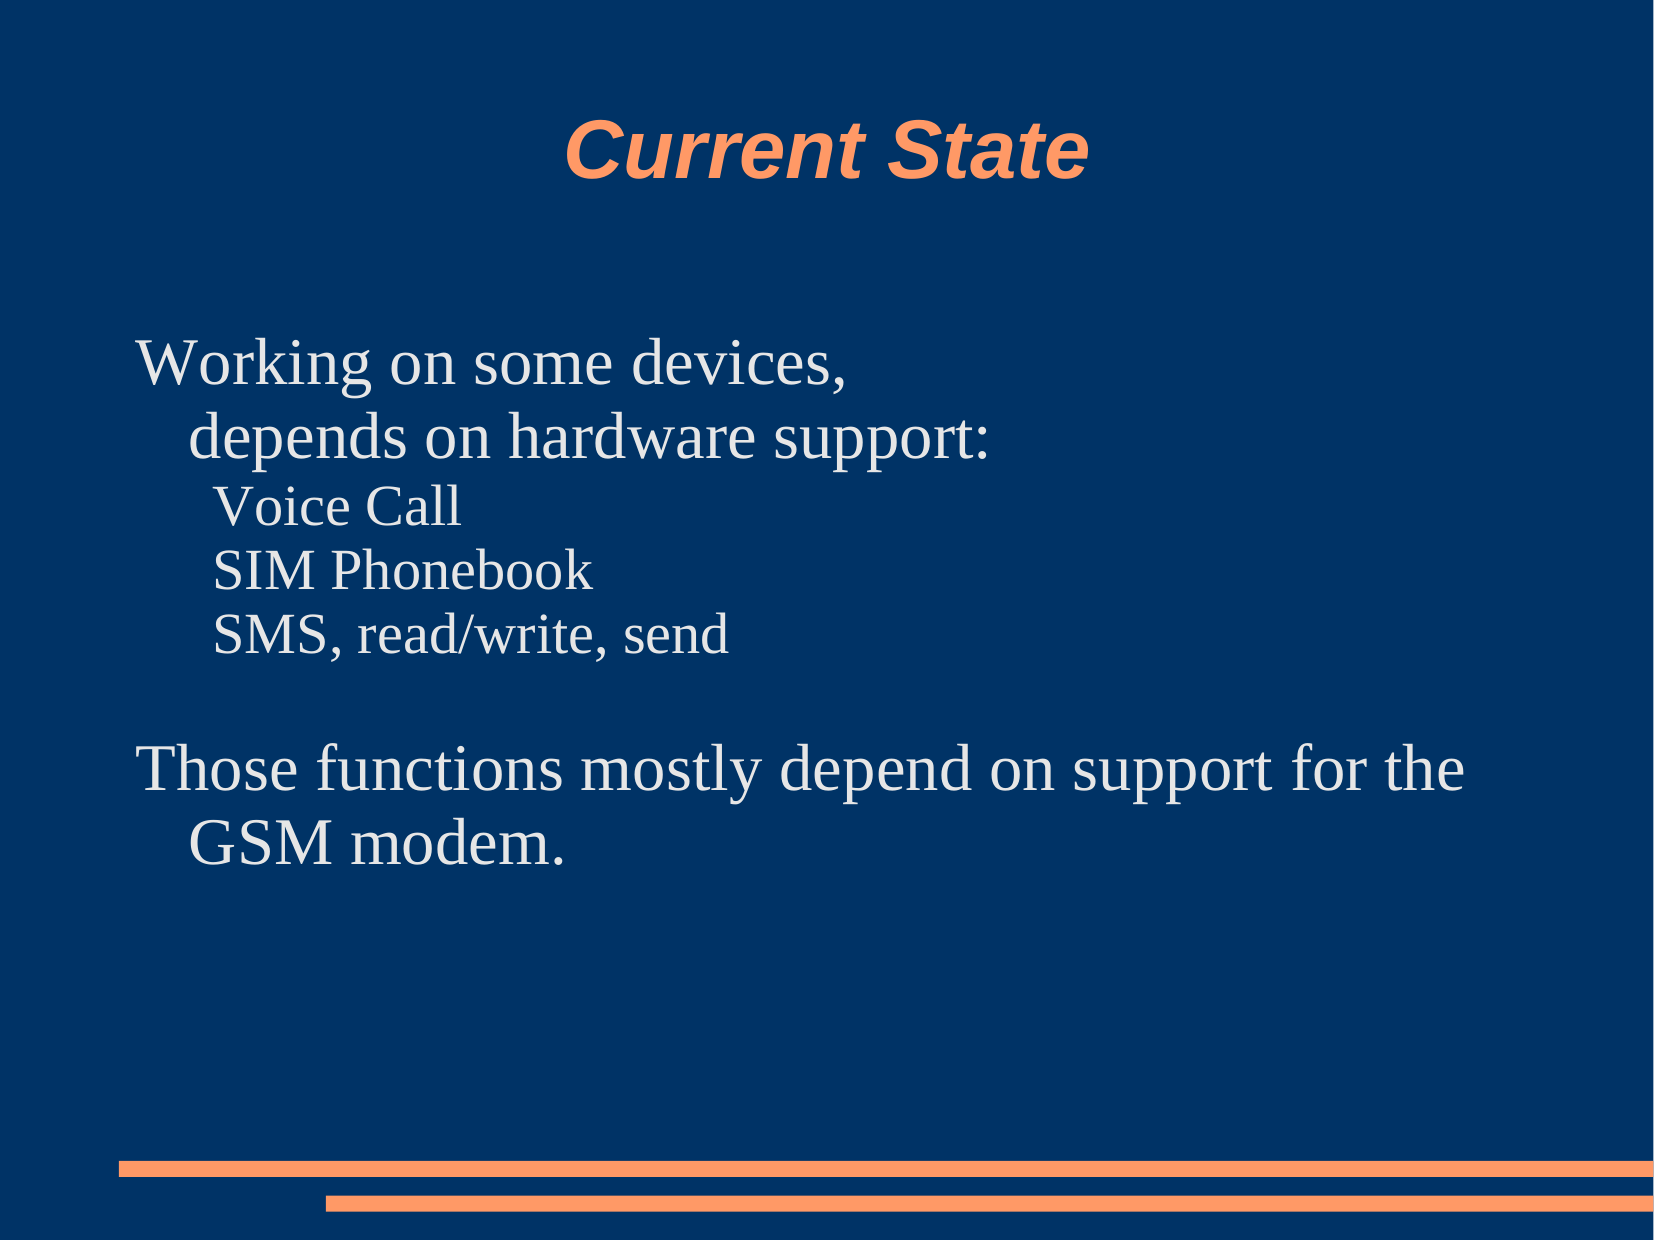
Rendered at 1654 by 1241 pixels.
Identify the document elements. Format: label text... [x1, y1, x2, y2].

list Working on some devices, depends on hardware support: Voice Call SIM Phonebook SMS, read/write, send Those functions mostly depend on support for the GSM modem. [118, 324, 1558, 1120]
title Current State [121, 53, 1534, 247]
